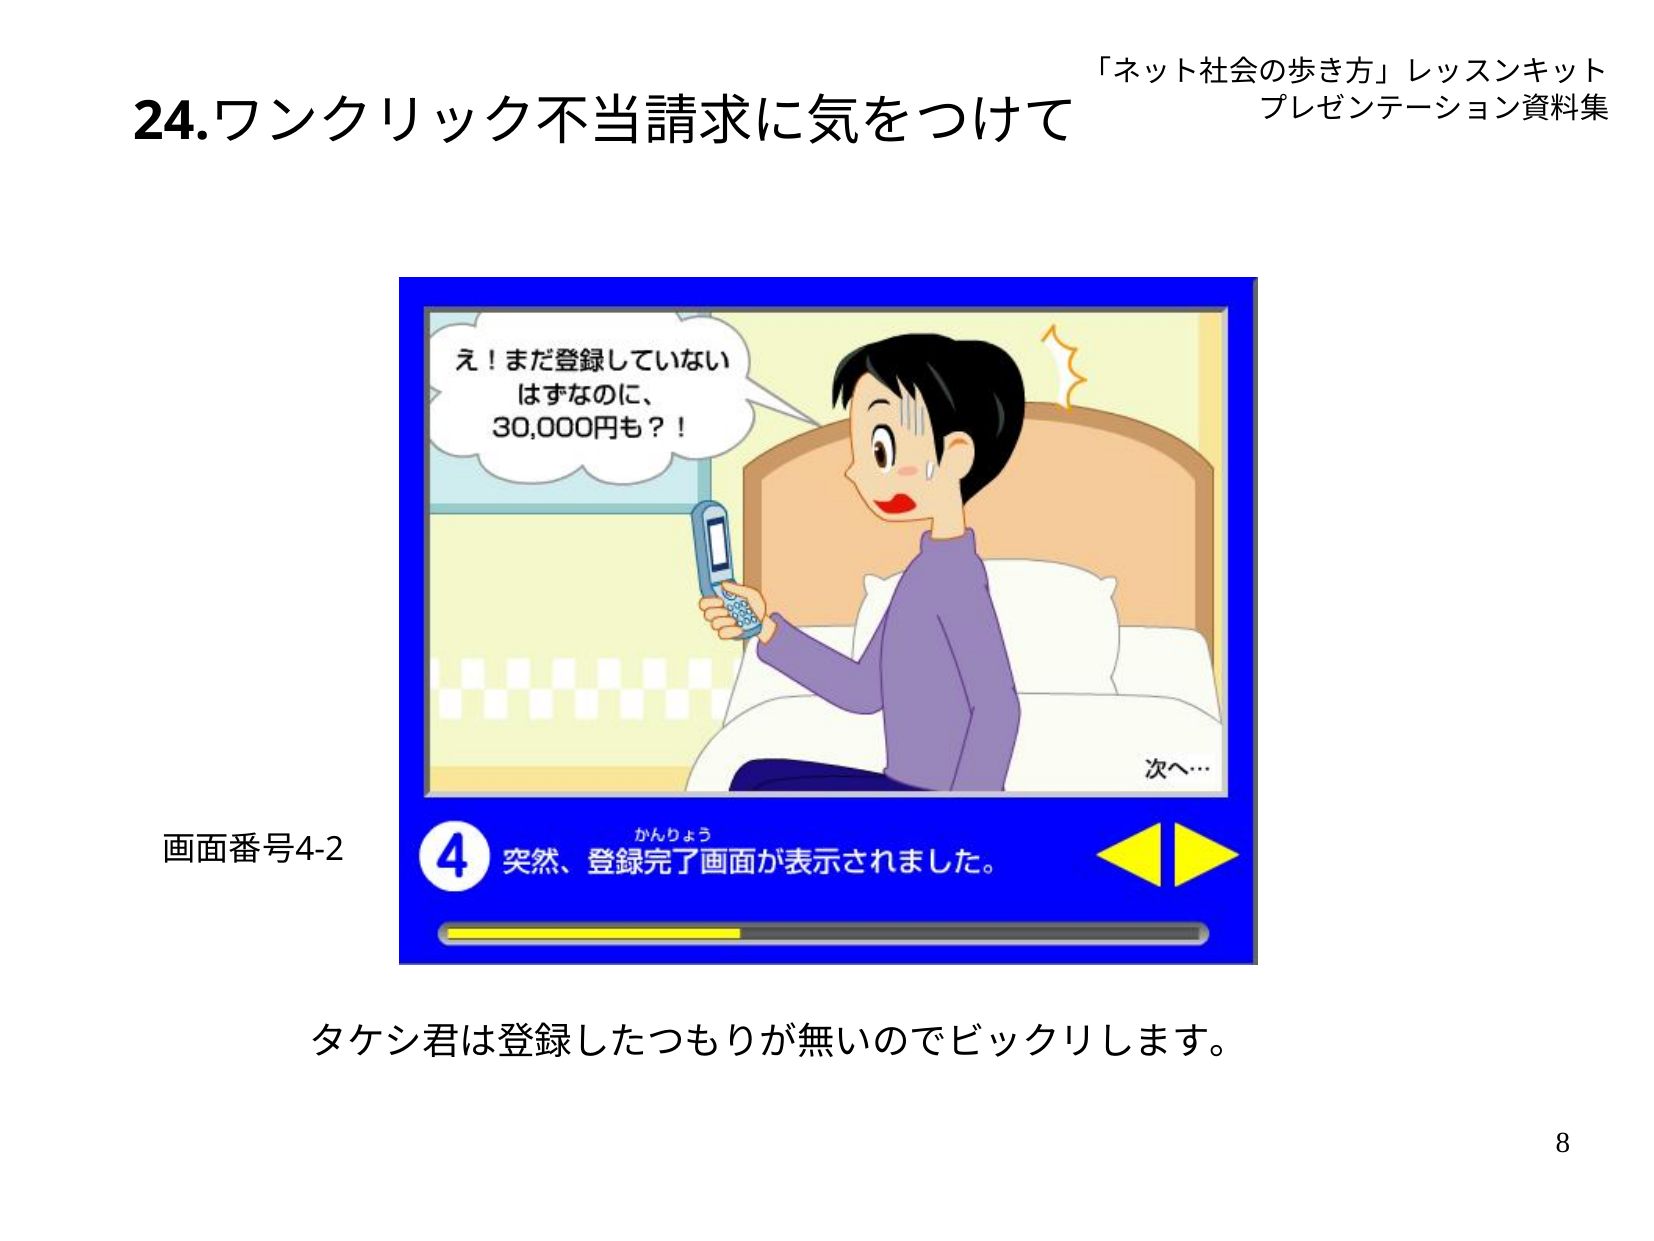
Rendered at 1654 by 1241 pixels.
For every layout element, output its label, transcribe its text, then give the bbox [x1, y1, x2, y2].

picture [399, 277, 1258, 965]
text_box タケシ君は登録したつもりが無いのでビックリします。 [295, 1003, 1477, 1074]
text_box 画面番号4-2 [147, 826, 384, 875]
text_box 「ネット社会の歩き方」レッスンキット プレゼンテーション資料集 [1062, 44, 1625, 134]
text_box 24.ワンクリック不当請求に気をつけて [118, 88, 1270, 158]
